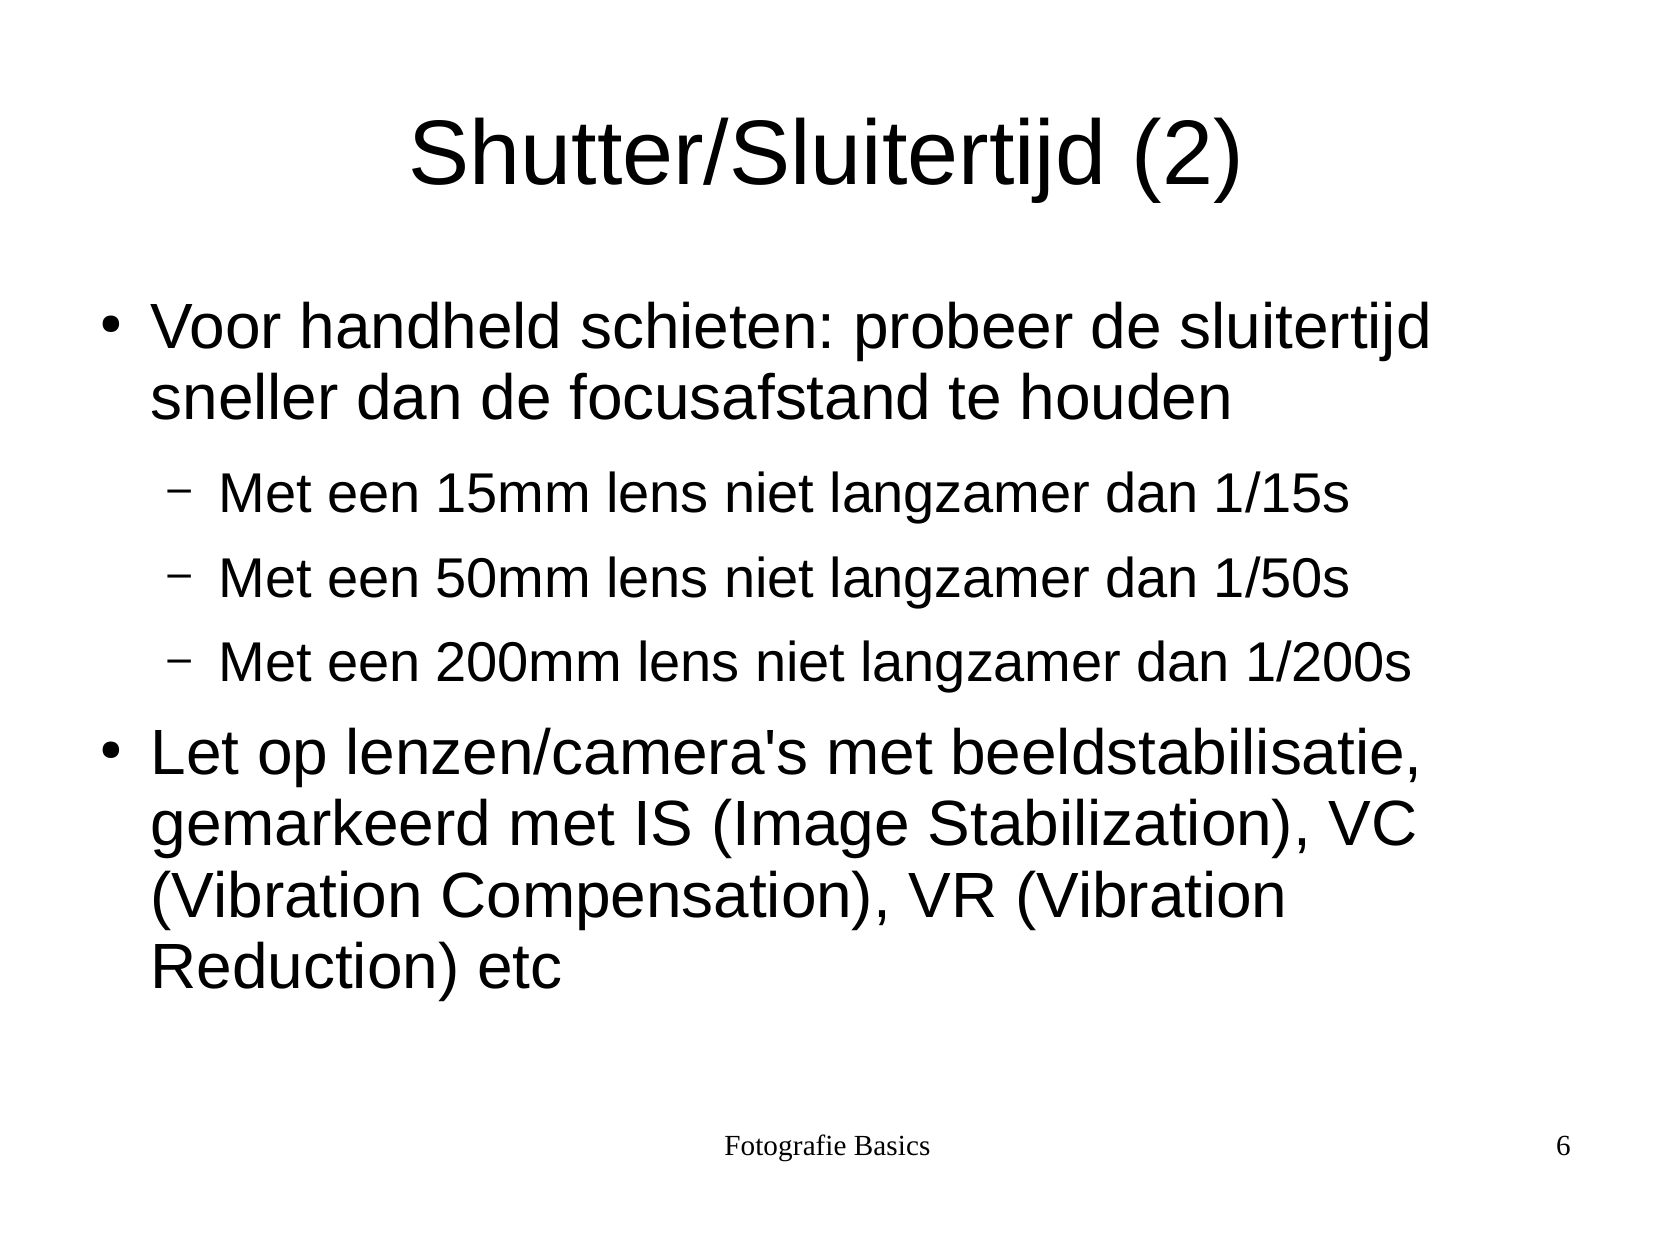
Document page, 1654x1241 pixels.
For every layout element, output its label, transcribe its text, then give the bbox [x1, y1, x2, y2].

list Voor handheld schieten: probeer de sluitertijd sneller dan de focusafstand te houden Met een 15mm lens niet langzamer dan 1/15s Met een 50mm lens niet langzamer dan 1/50s Met een 200mm lens niet langzamer dan 1/200s Let op lenzen/camera's met beeldstabilisatie, gemarkeerd met IS (Image Stabilization), VC (Vibration Compensation), VR (Vibration Reduction) etc [82, 290, 1571, 1010]
title Shutter/Sluitertijd (2) [82, 49, 1571, 257]
